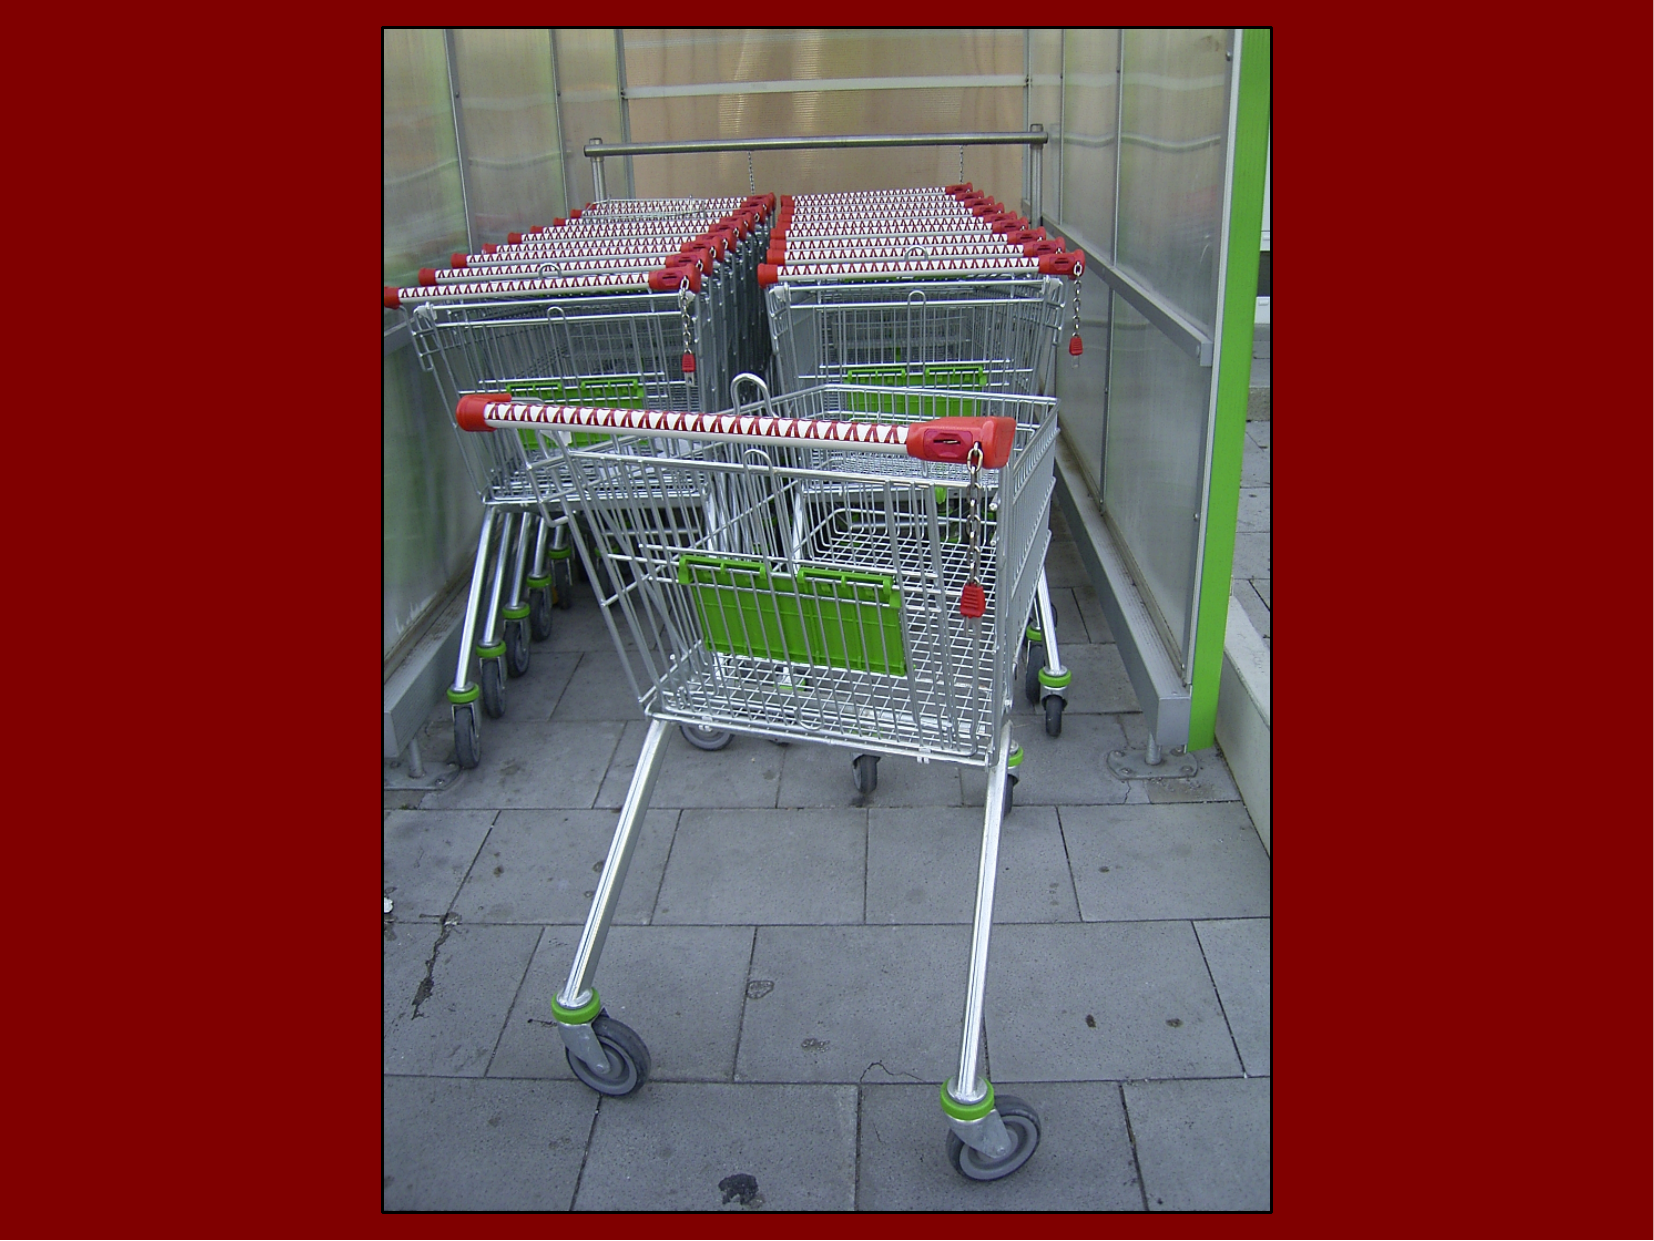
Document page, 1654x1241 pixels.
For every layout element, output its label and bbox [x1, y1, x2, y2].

picture [383, 29, 1270, 1211]
